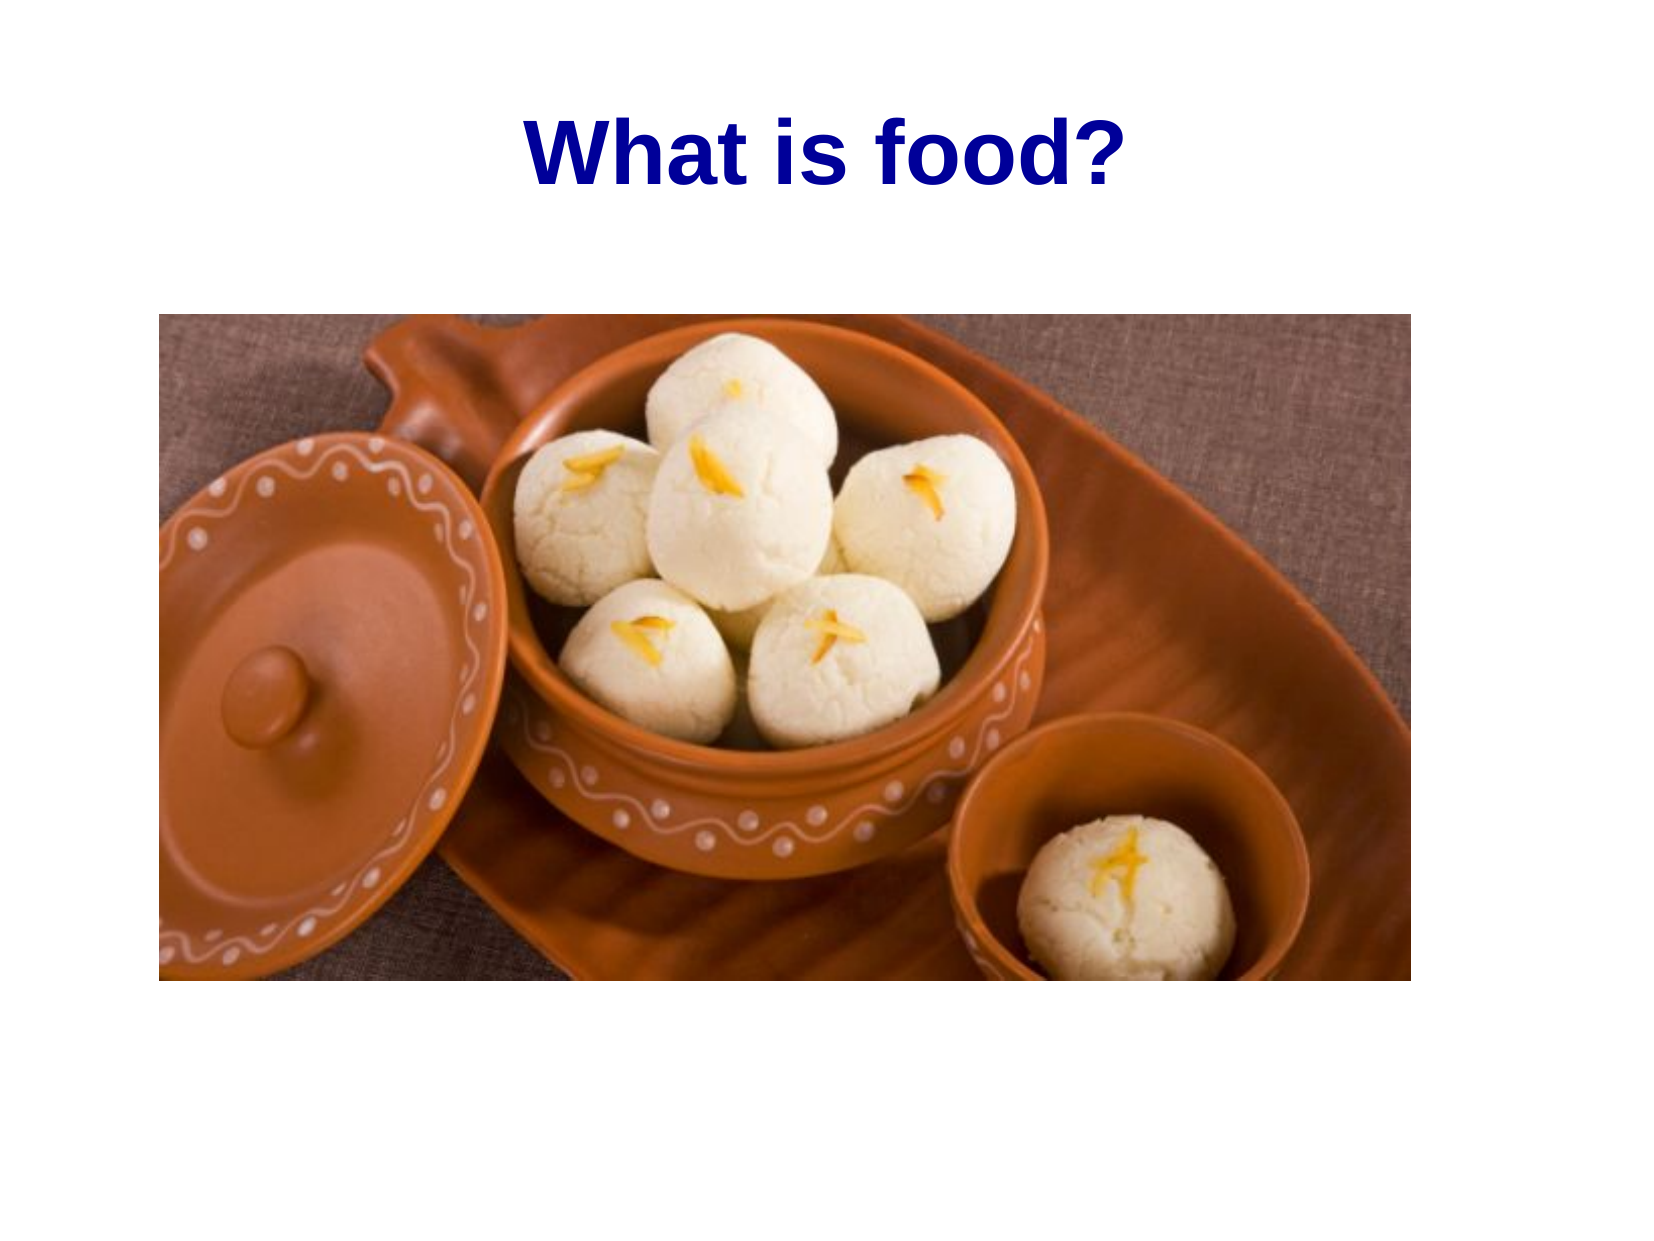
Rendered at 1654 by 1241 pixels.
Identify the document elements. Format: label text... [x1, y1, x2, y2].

picture [159, 314, 1411, 981]
title What is food? [82, 49, 1571, 257]
